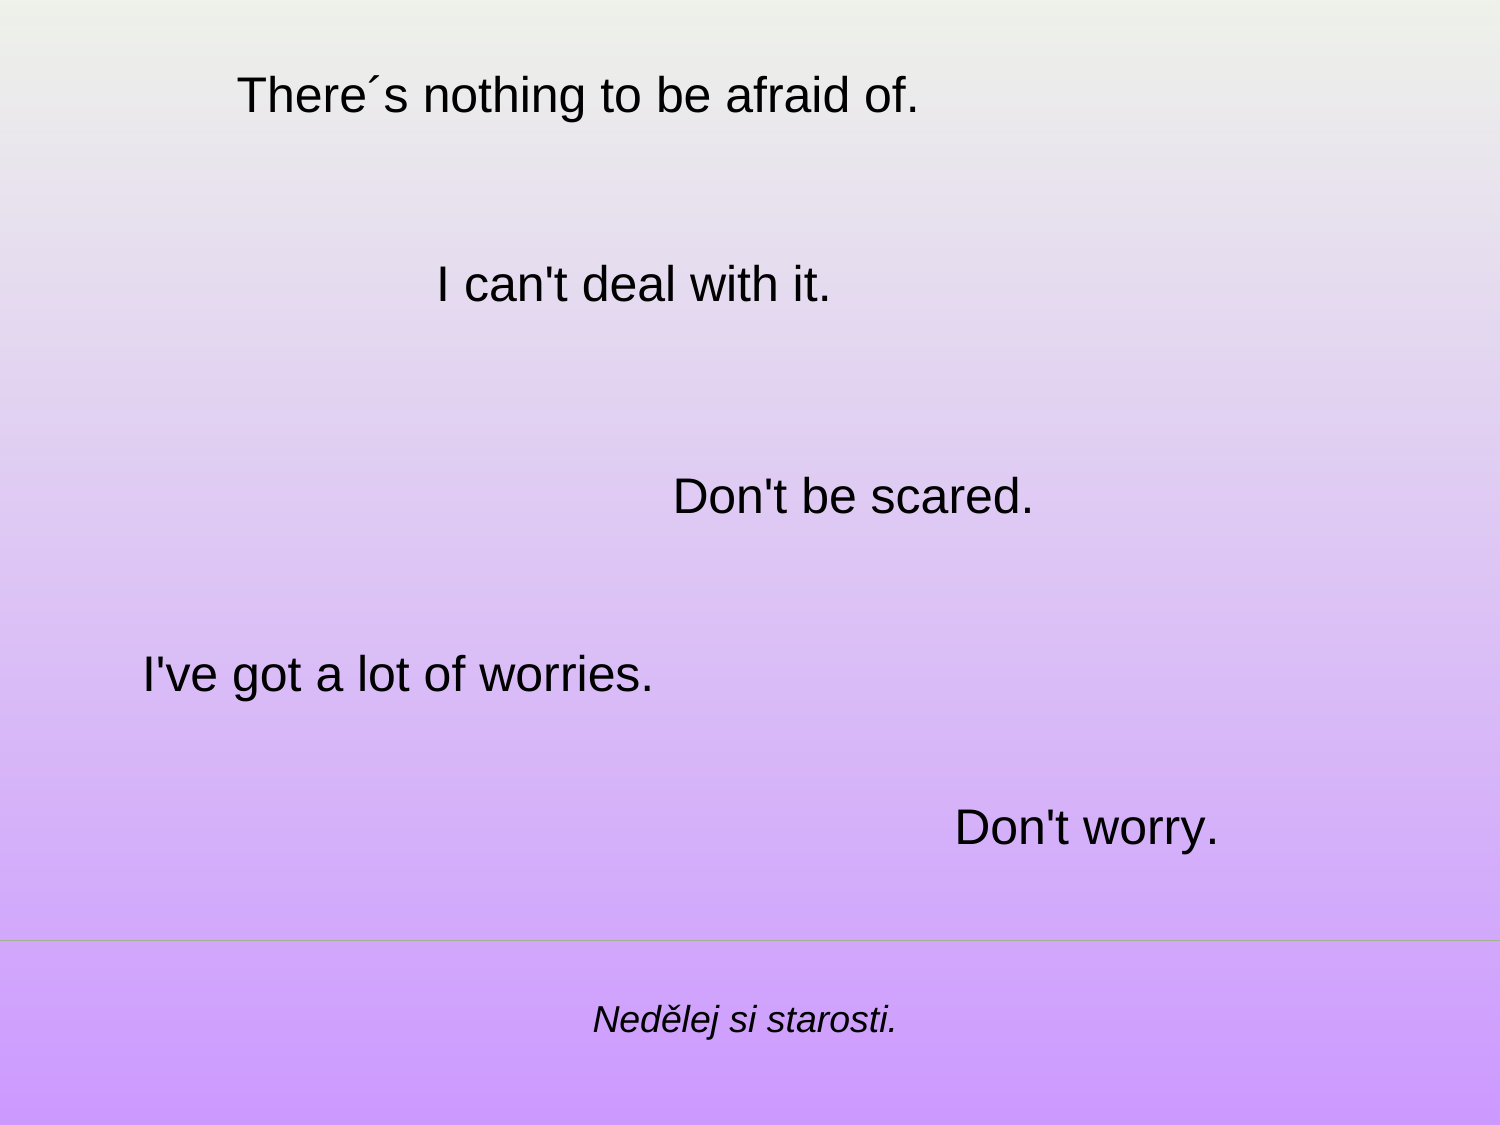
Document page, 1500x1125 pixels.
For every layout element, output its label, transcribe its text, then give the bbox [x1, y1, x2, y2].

text_box I can't deal with it. [421, 243, 848, 319]
text_box Don't be scared. [657, 456, 1050, 532]
text_box Don't worry. [939, 786, 1235, 863]
text_box Nedělej si starosti. [577, 987, 914, 1049]
text_box There´s nothing to be afraid of. [221, 54, 936, 131]
text_box I've got a lot of worries. [127, 633, 671, 709]
